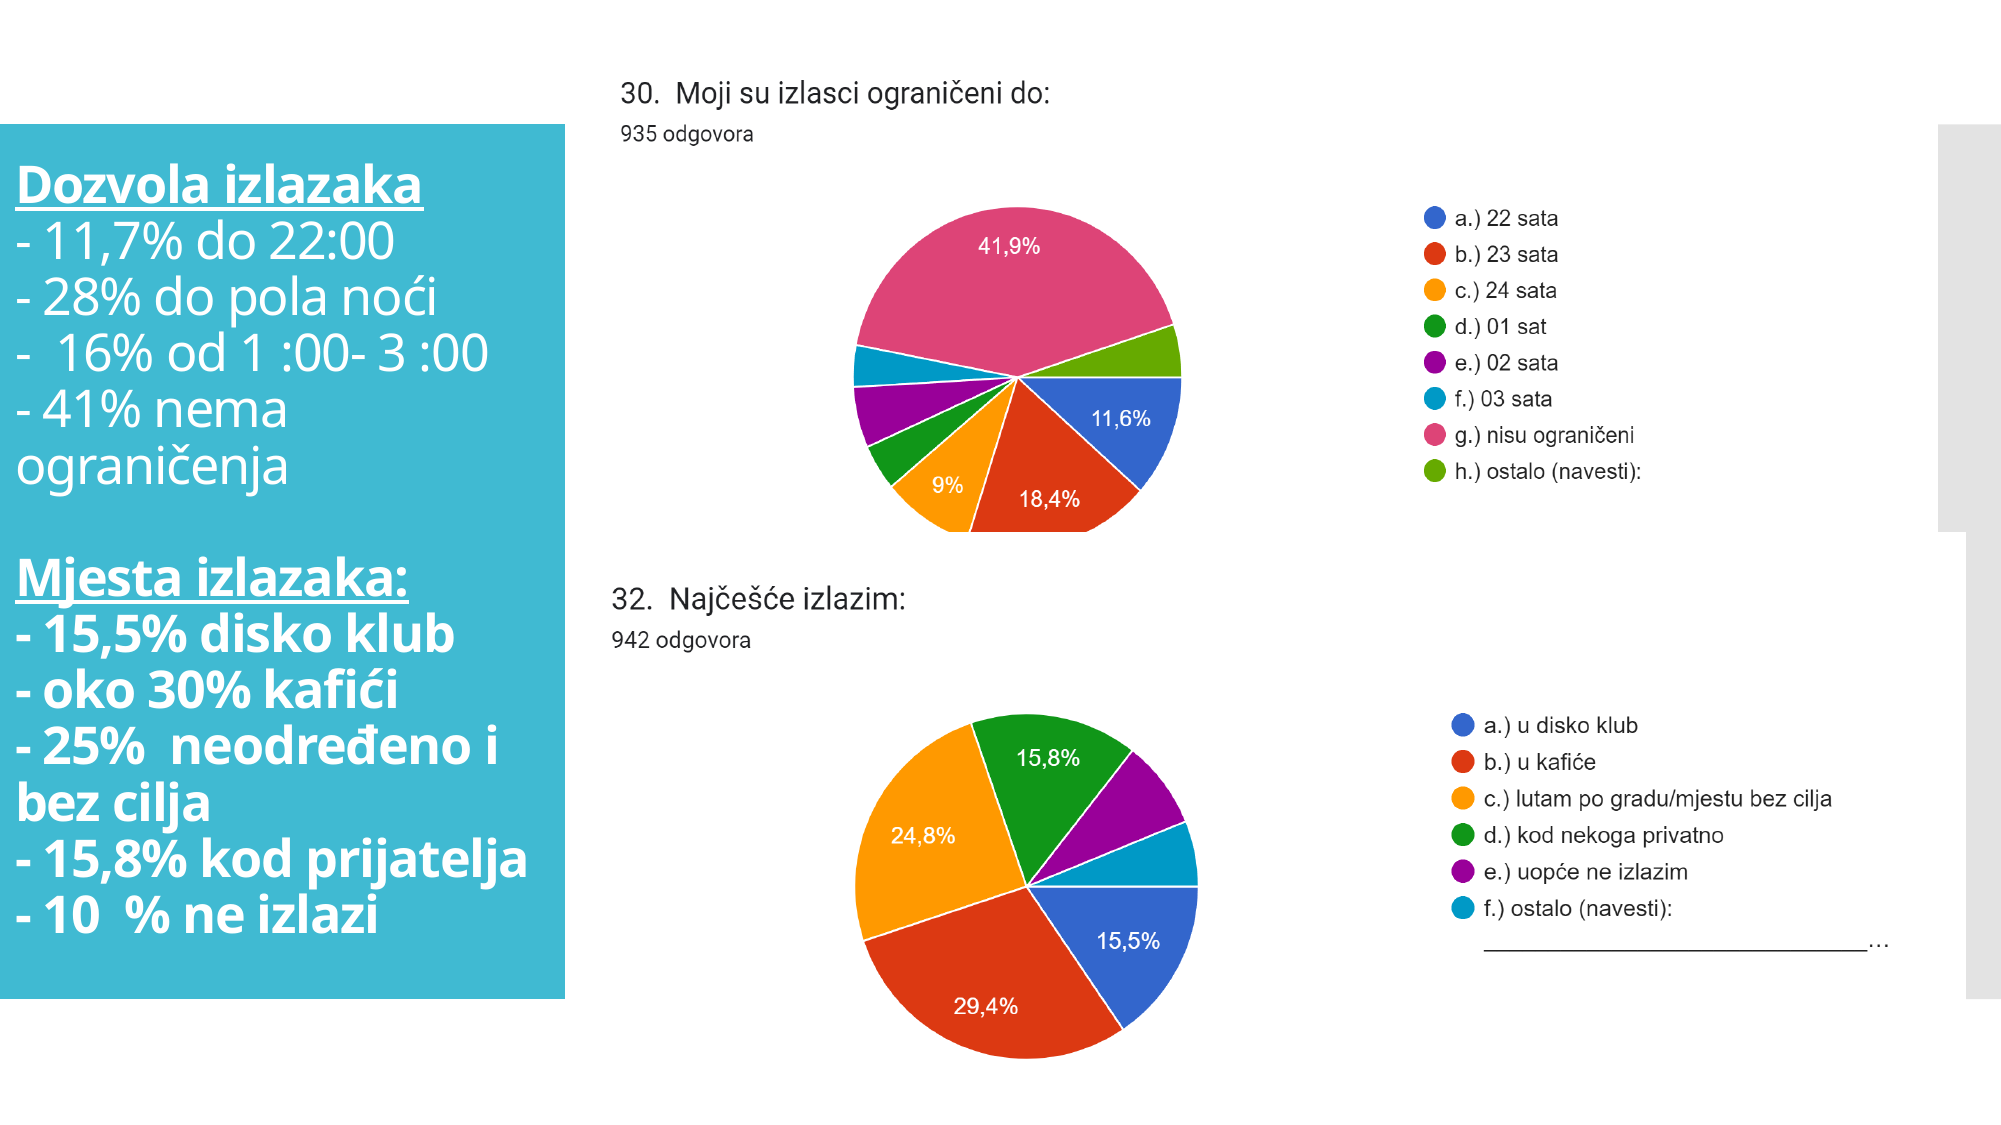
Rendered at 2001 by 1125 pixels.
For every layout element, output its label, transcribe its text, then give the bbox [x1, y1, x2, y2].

title Dozvola izlazaka - 11,7% do 22:00 - 28% do pola noći - 16% od 1 :00- 3 :00 - 41% nema ograničenja Mjesta izlazaka: - 15,5% disko klub - oko 30% kafići - 25% neodređeno i bez cilja - 15,8% kod prijatelja - 10 % ne izlazi [0, 101, 566, 1125]
picture [565, 27, 1966, 1125]
